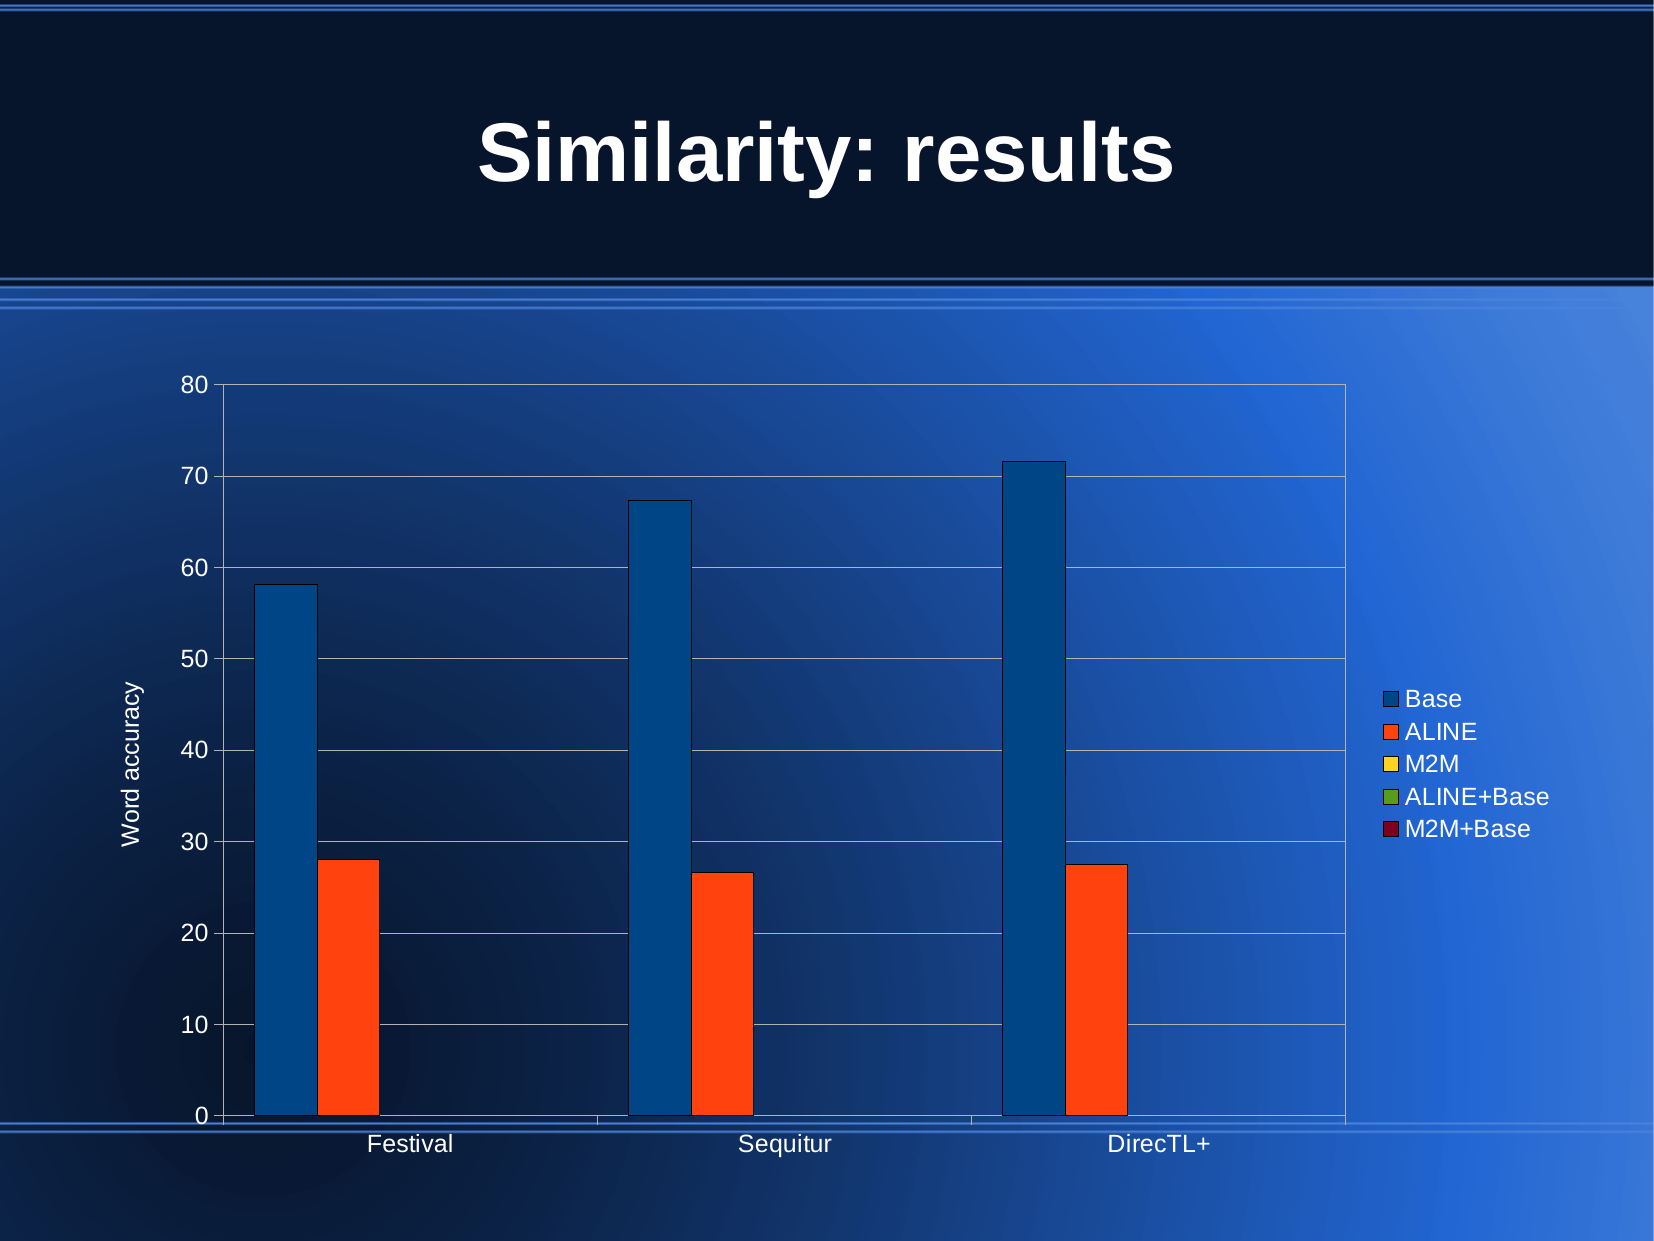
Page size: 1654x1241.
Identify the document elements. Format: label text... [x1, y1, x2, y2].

chart [82, 355, 1571, 1174]
title Similarity: results [82, 49, 1571, 257]
picture [0, 0, 1654, 1241]
